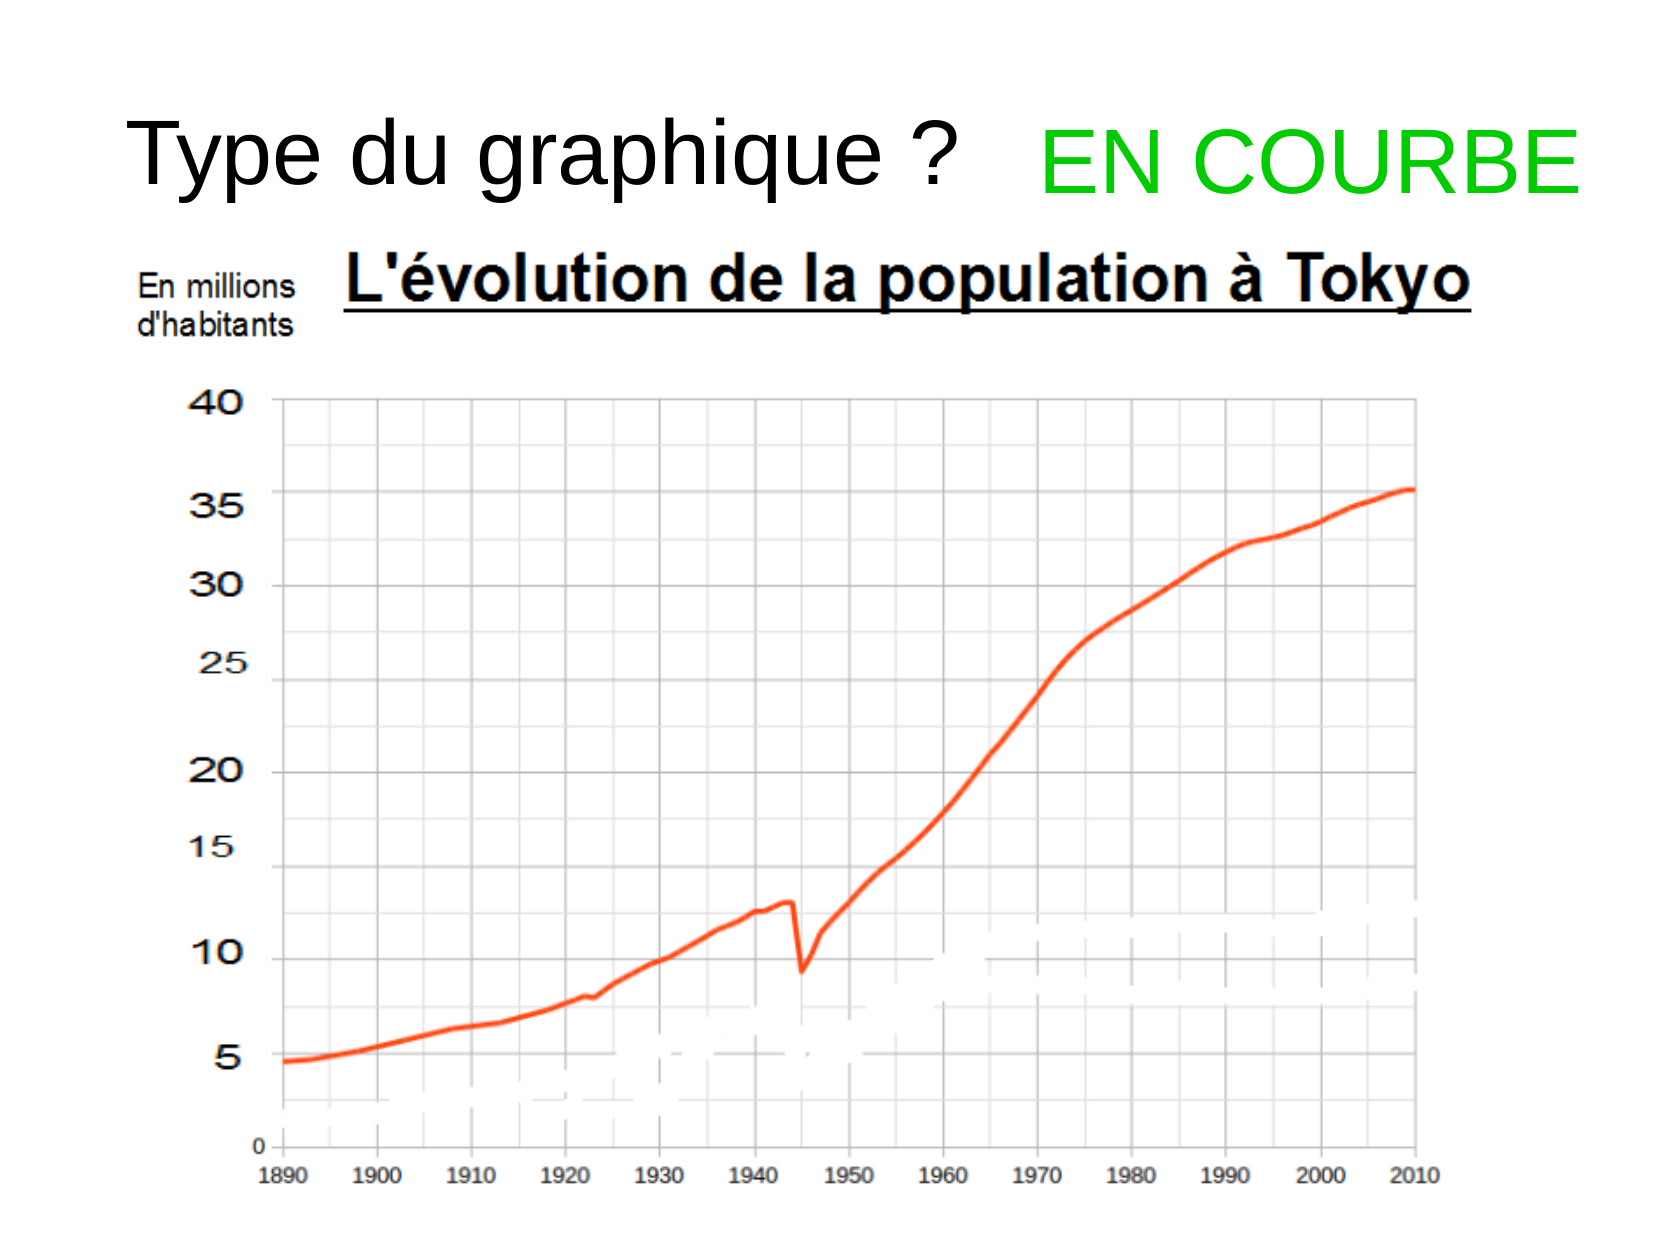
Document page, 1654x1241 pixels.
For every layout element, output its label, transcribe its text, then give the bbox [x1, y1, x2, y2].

title Type du graphique ? [82, 49, 1004, 257]
text_box [88, 354, 266, 1093]
picture [118, 236, 1477, 1211]
title EN COURBE [850, 58, 1654, 266]
